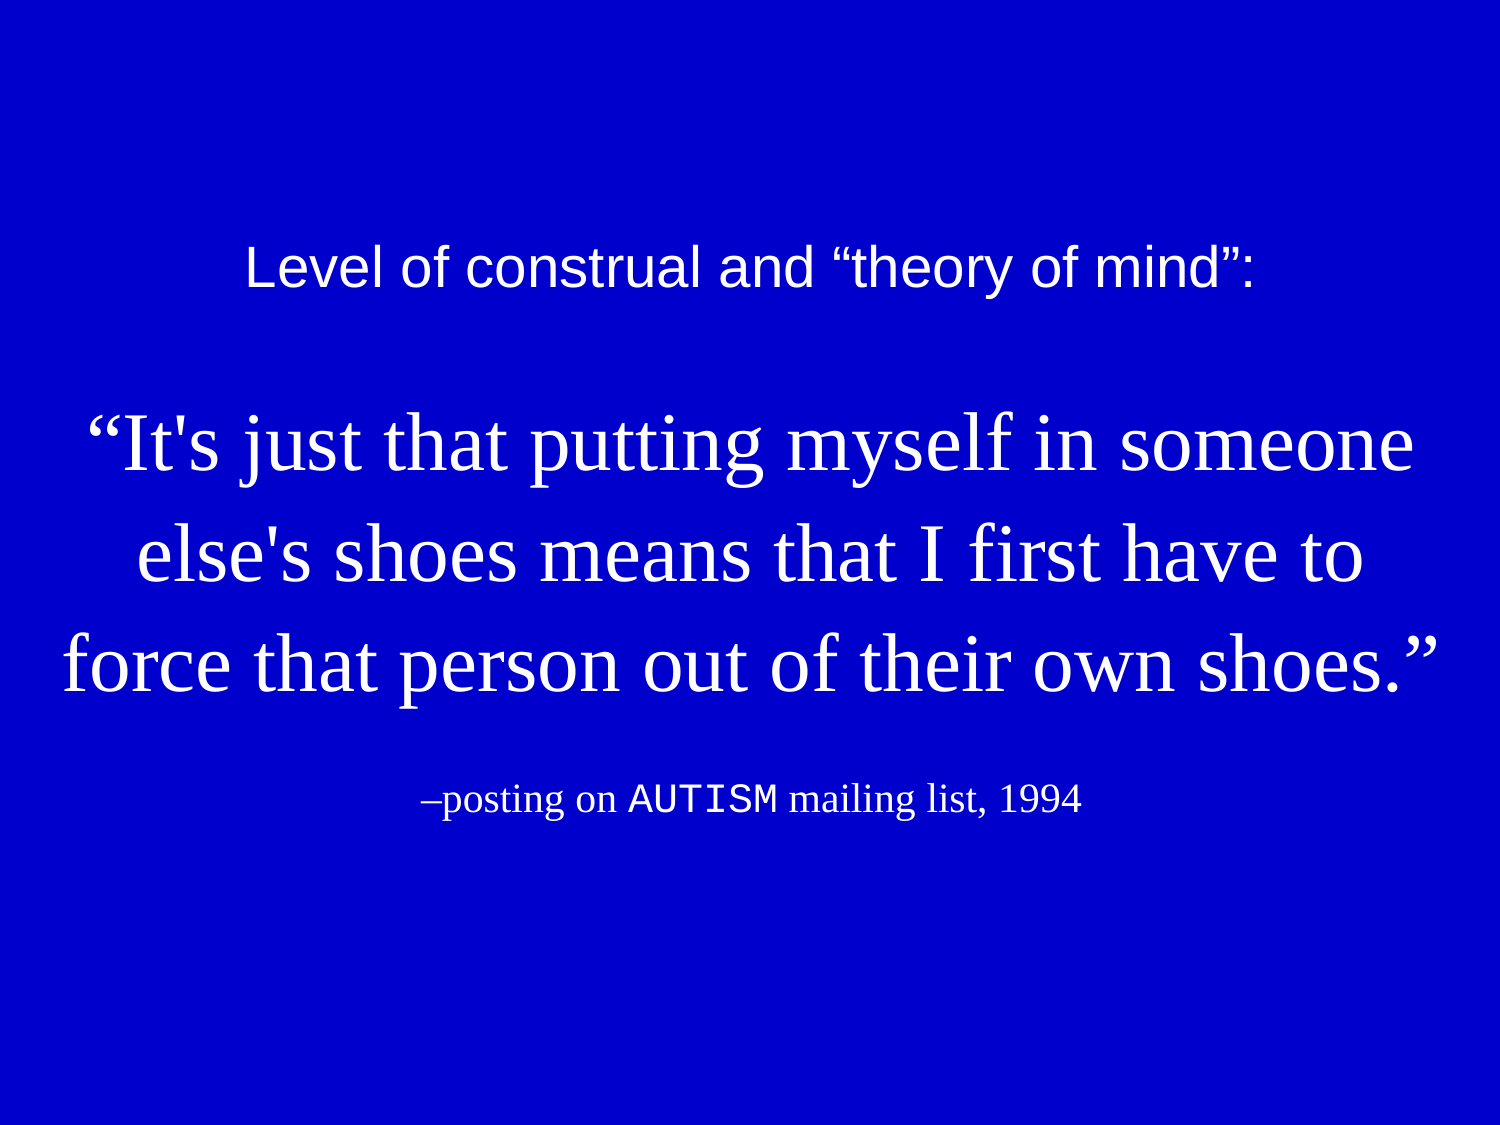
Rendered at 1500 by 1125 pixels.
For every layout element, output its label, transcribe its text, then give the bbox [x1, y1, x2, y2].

title Level of construal and “theory of mind”: “It's just that putting myself in someone else's shoes means that I first have to force that person out of their own shoes.” –posting on AUTISM mailing list, 1994 [31, 211, 1472, 835]
